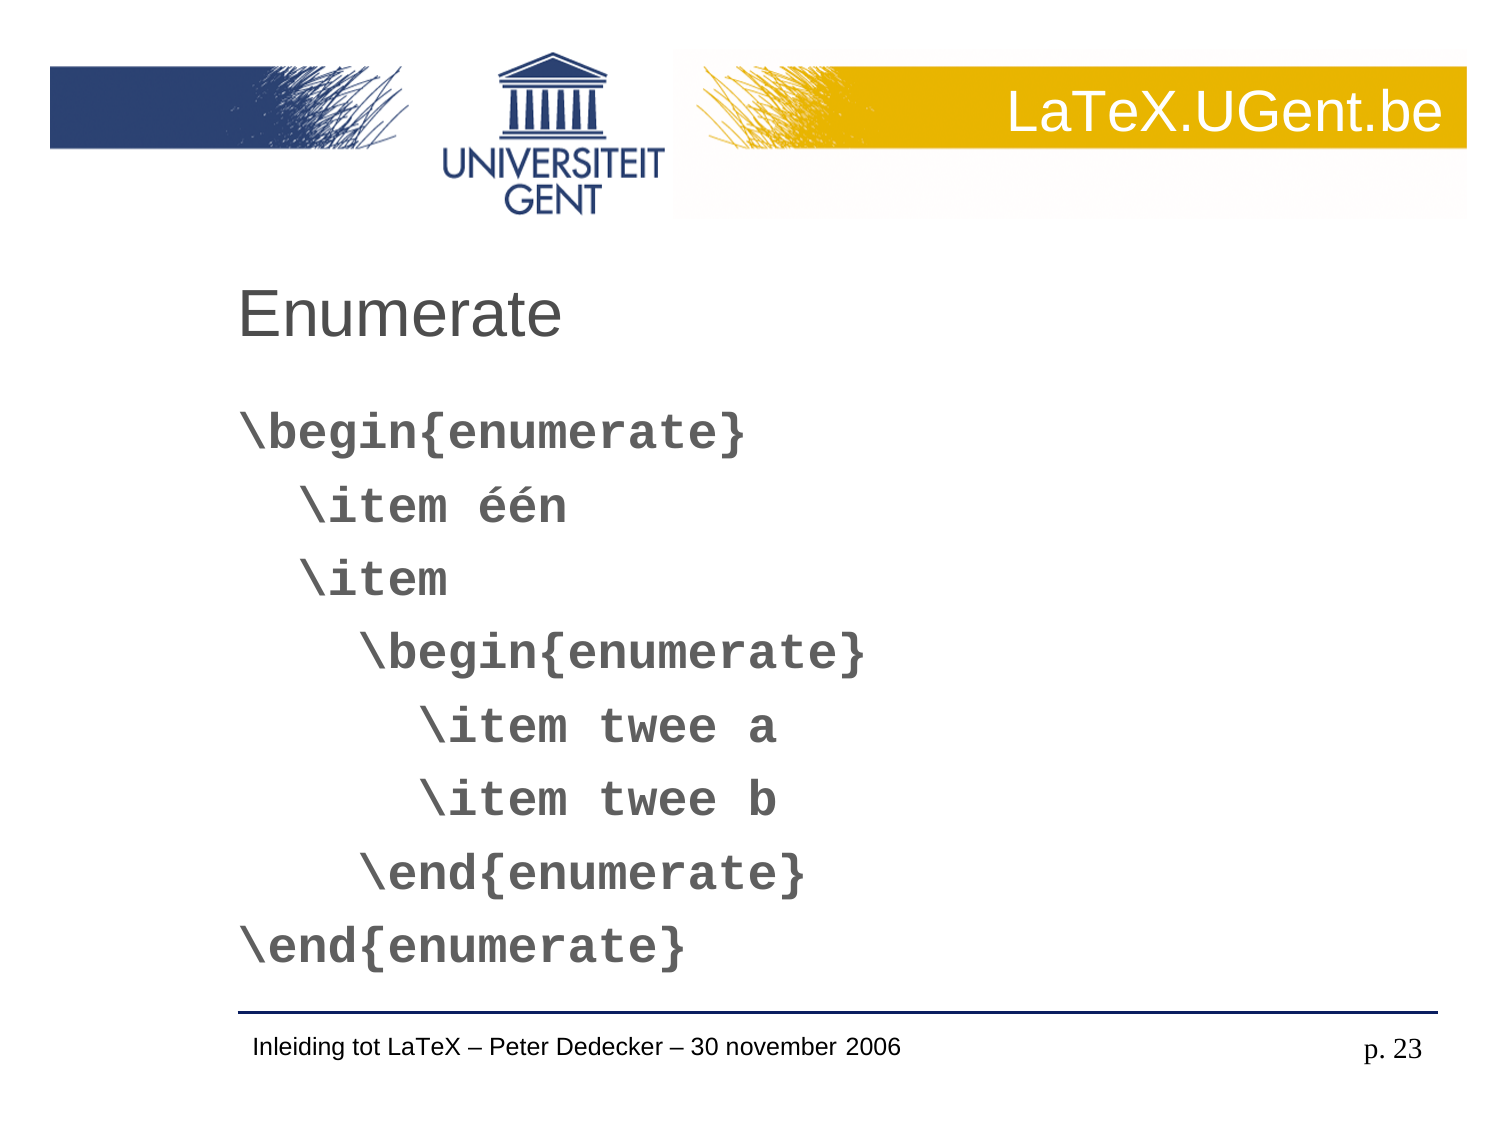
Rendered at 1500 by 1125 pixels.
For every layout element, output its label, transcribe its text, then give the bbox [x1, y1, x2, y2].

list \begin{enumerate} \item één \item \begin{enumerate} \item twee a \item twee b \end{enumerate} \end{enumerate} [237, 406, 1438, 1022]
picture [50, 49, 1467, 219]
title Enumerate [237, 219, 1438, 406]
